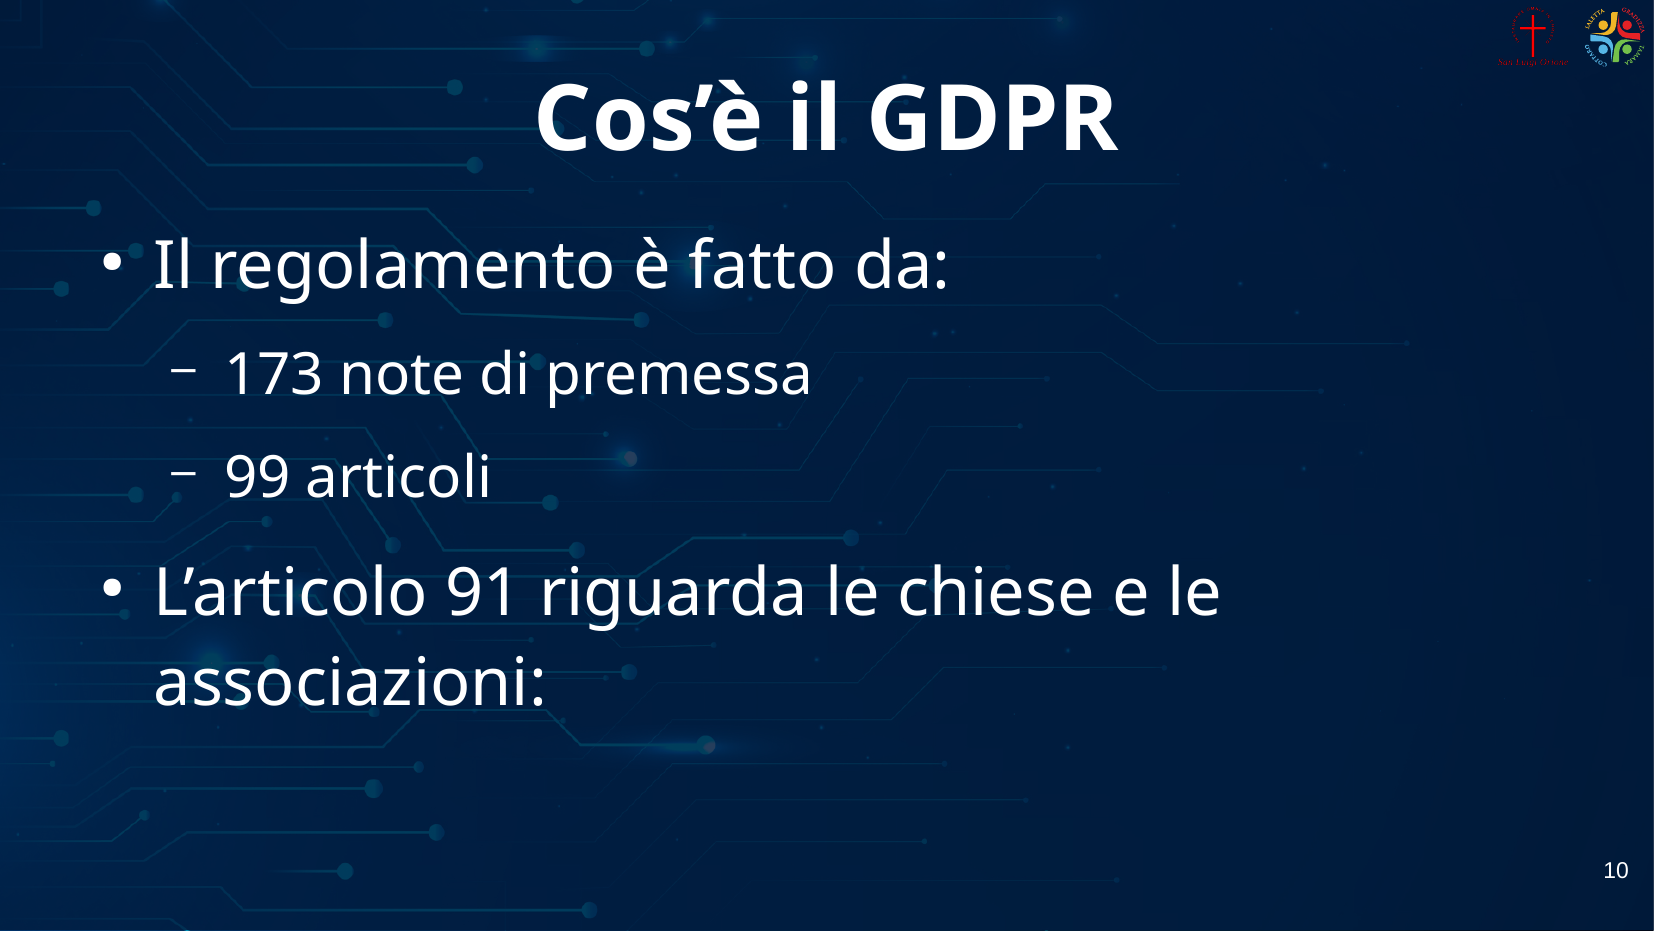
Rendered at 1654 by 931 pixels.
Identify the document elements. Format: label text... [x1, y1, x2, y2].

picture [1498, 7, 1568, 37]
list Il regolamento è fatto da: 173 note di premessa 99 articoli L’articolo 91 riguarda le chiese e le associazioni: [82, 217, 1571, 809]
title Cos’è il GDPR [82, 37, 1571, 193]
